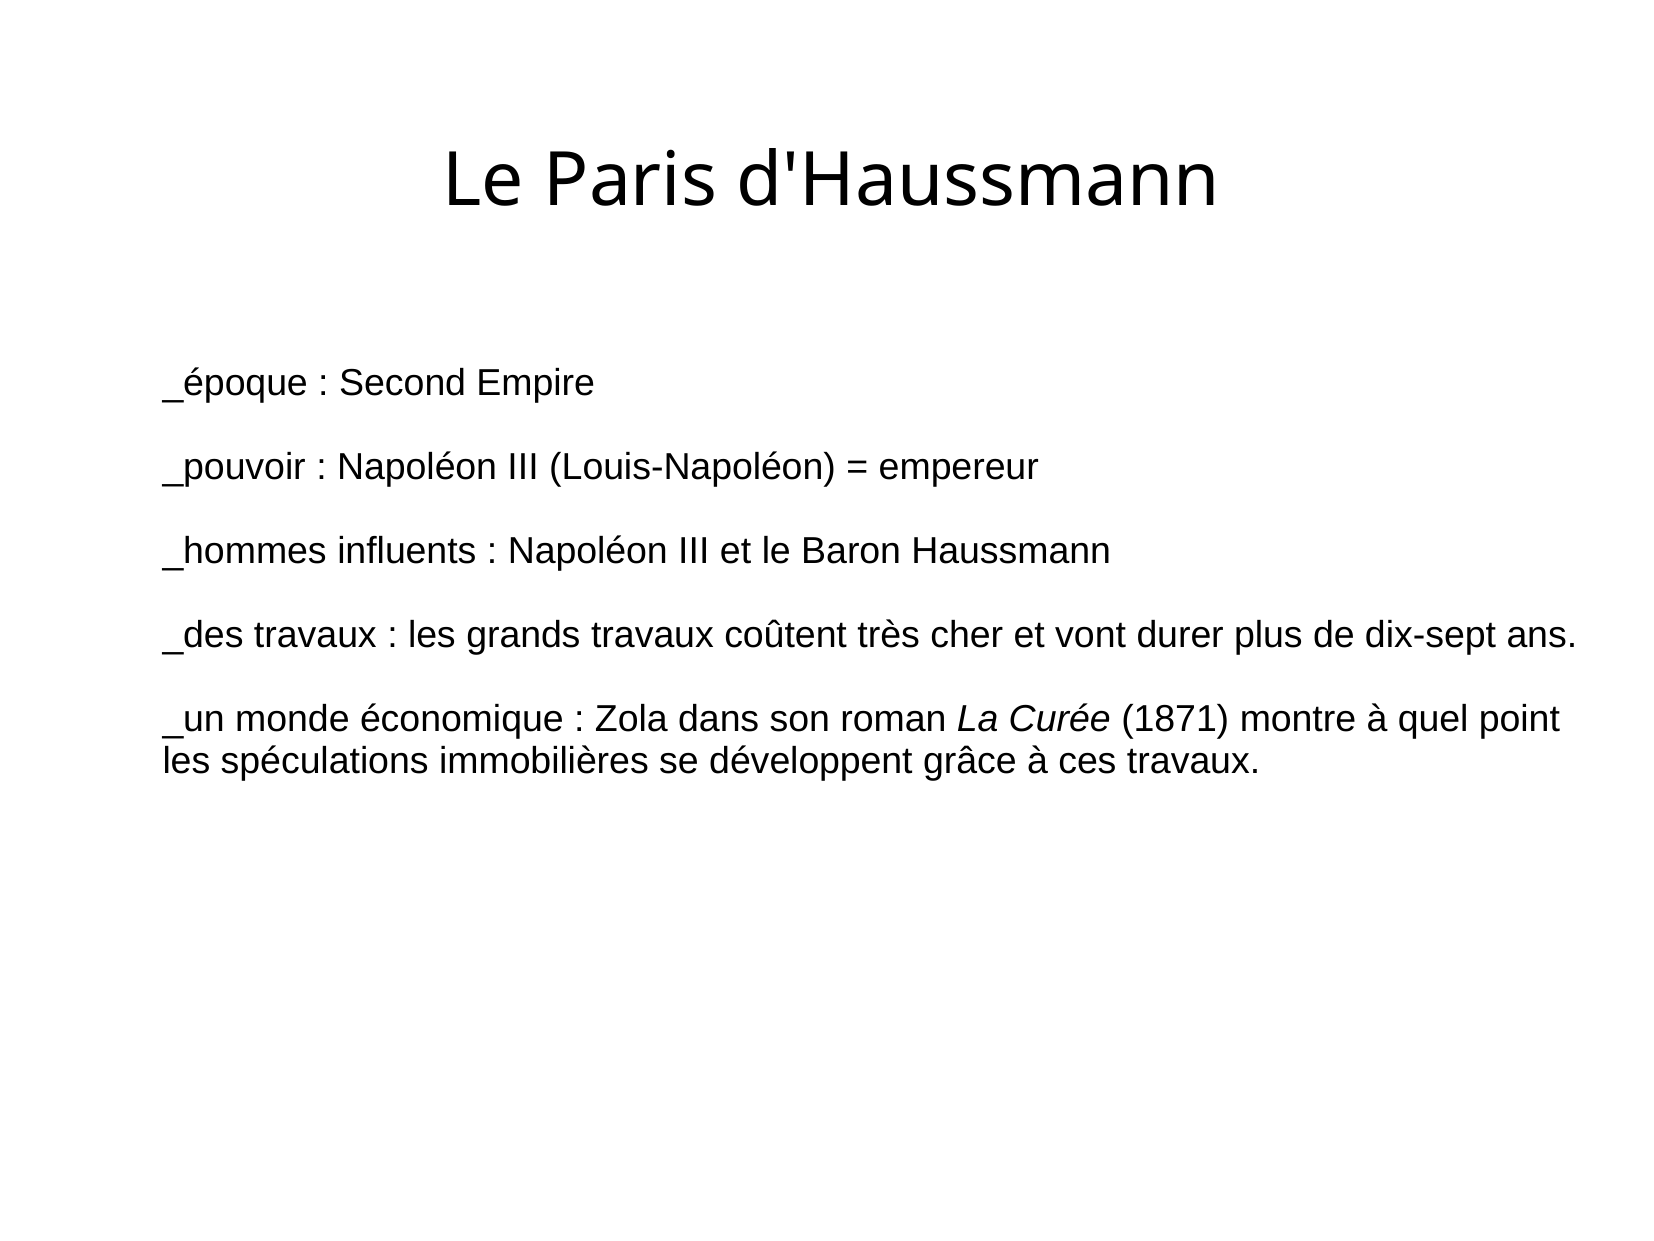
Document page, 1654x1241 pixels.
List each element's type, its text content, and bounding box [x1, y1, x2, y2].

text_box Le Paris d'Haussmann [88, 118, 1595, 225]
text_box _époque : Second Empire _pouvoir : Napoléon III (Louis-Napoléon) = empereur _hommes influents : Napoléon III et le Baron Haussmann _des travaux : les grands travaux coûtent très cher et vont durer plus de dix-sept ans. _un monde économique : Zola dans son roman La Curée (1871) montre à quel point les spéculations immobilières se développent grâce à ces travaux. [147, 354, 1595, 958]
